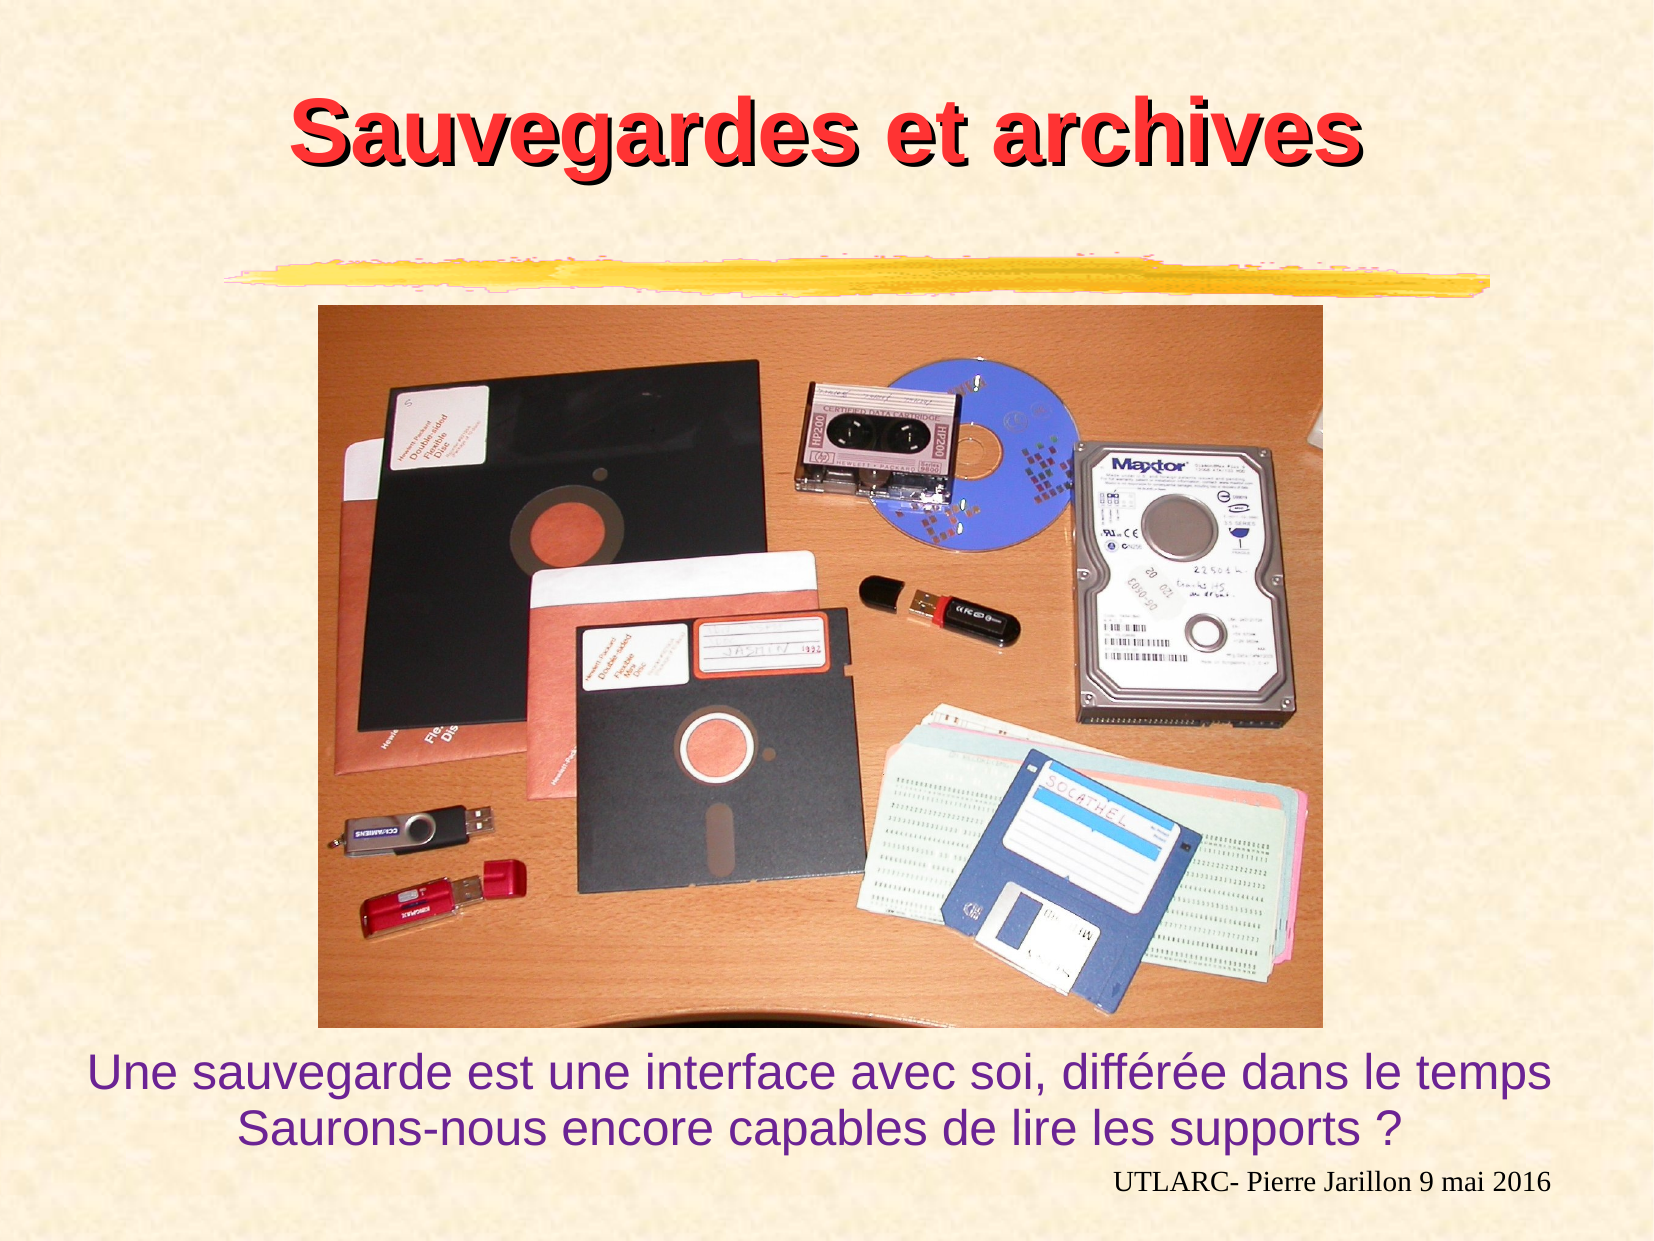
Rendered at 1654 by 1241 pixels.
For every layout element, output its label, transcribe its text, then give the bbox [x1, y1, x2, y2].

text_box Une sauvegarde est une interface avec soi, différée dans le temps Saurons-nous encore capables de lire les supports ? [22, 1037, 1618, 1164]
picture [0, 0, 1654, 1241]
title Sauvegardes et archives [82, 49, 1571, 213]
